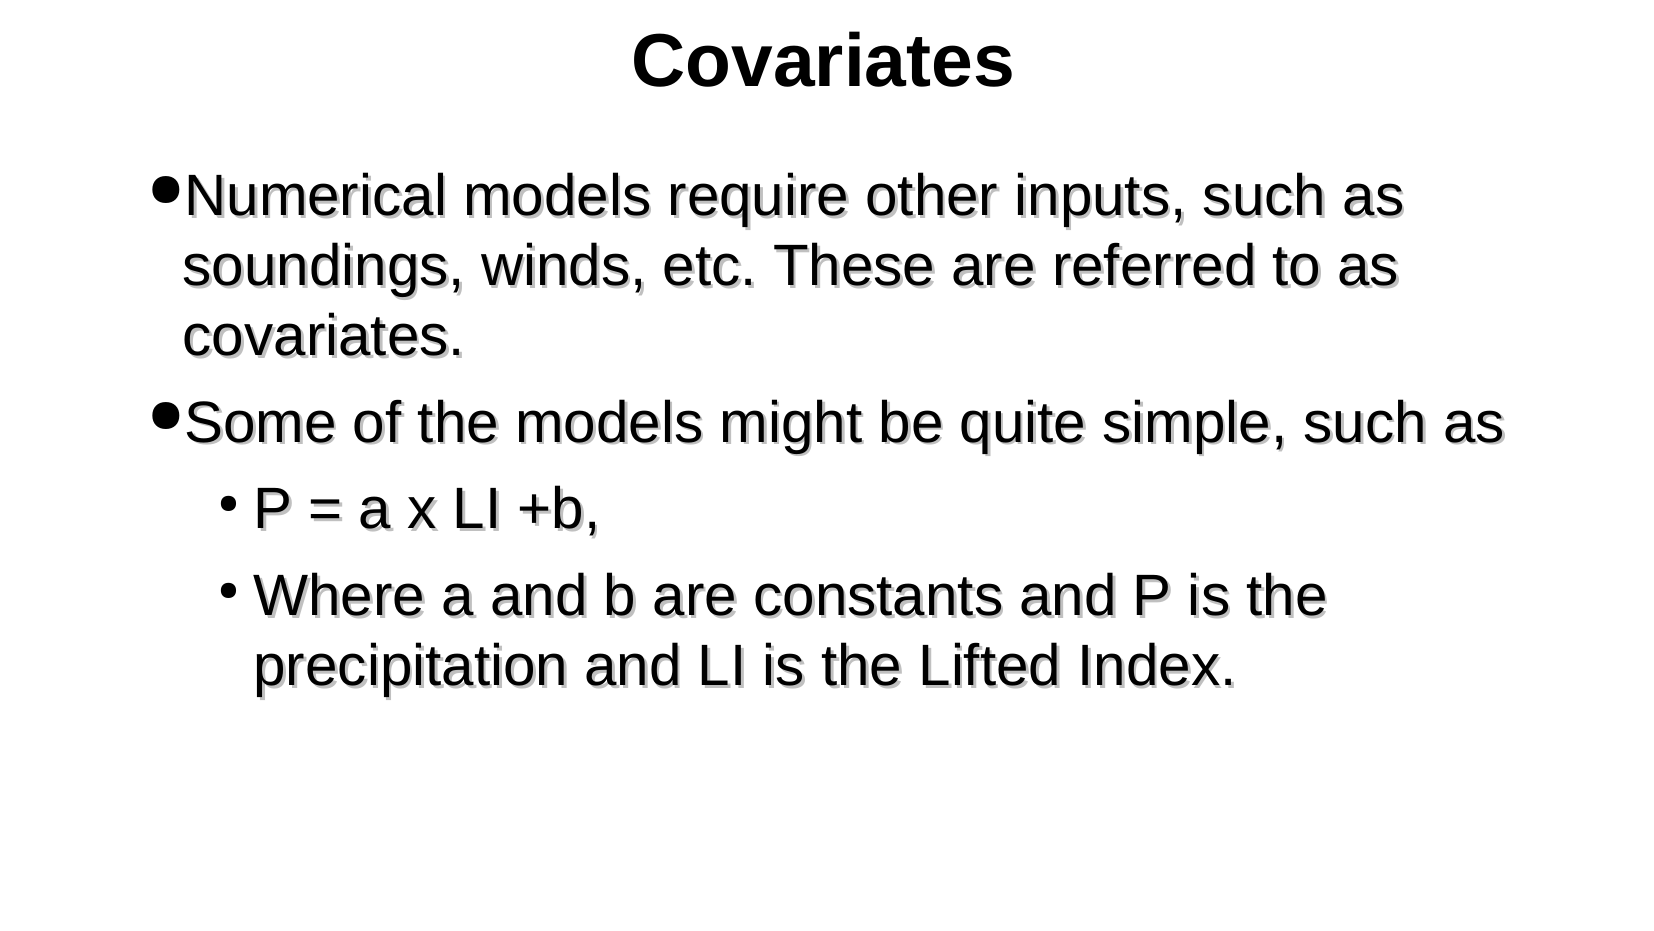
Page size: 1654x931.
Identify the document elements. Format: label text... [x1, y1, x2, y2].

title Covariates [0, 5, 1651, 107]
text_box Numerical models require other inputs, such as soundings, winds, etc. These are referred to as covariates. Some of the models might be quite simple, such as P = a x LI +b, Where a and b are constants and P is the precipitation and LI is the Lifted Index. [90, 150, 1579, 705]
